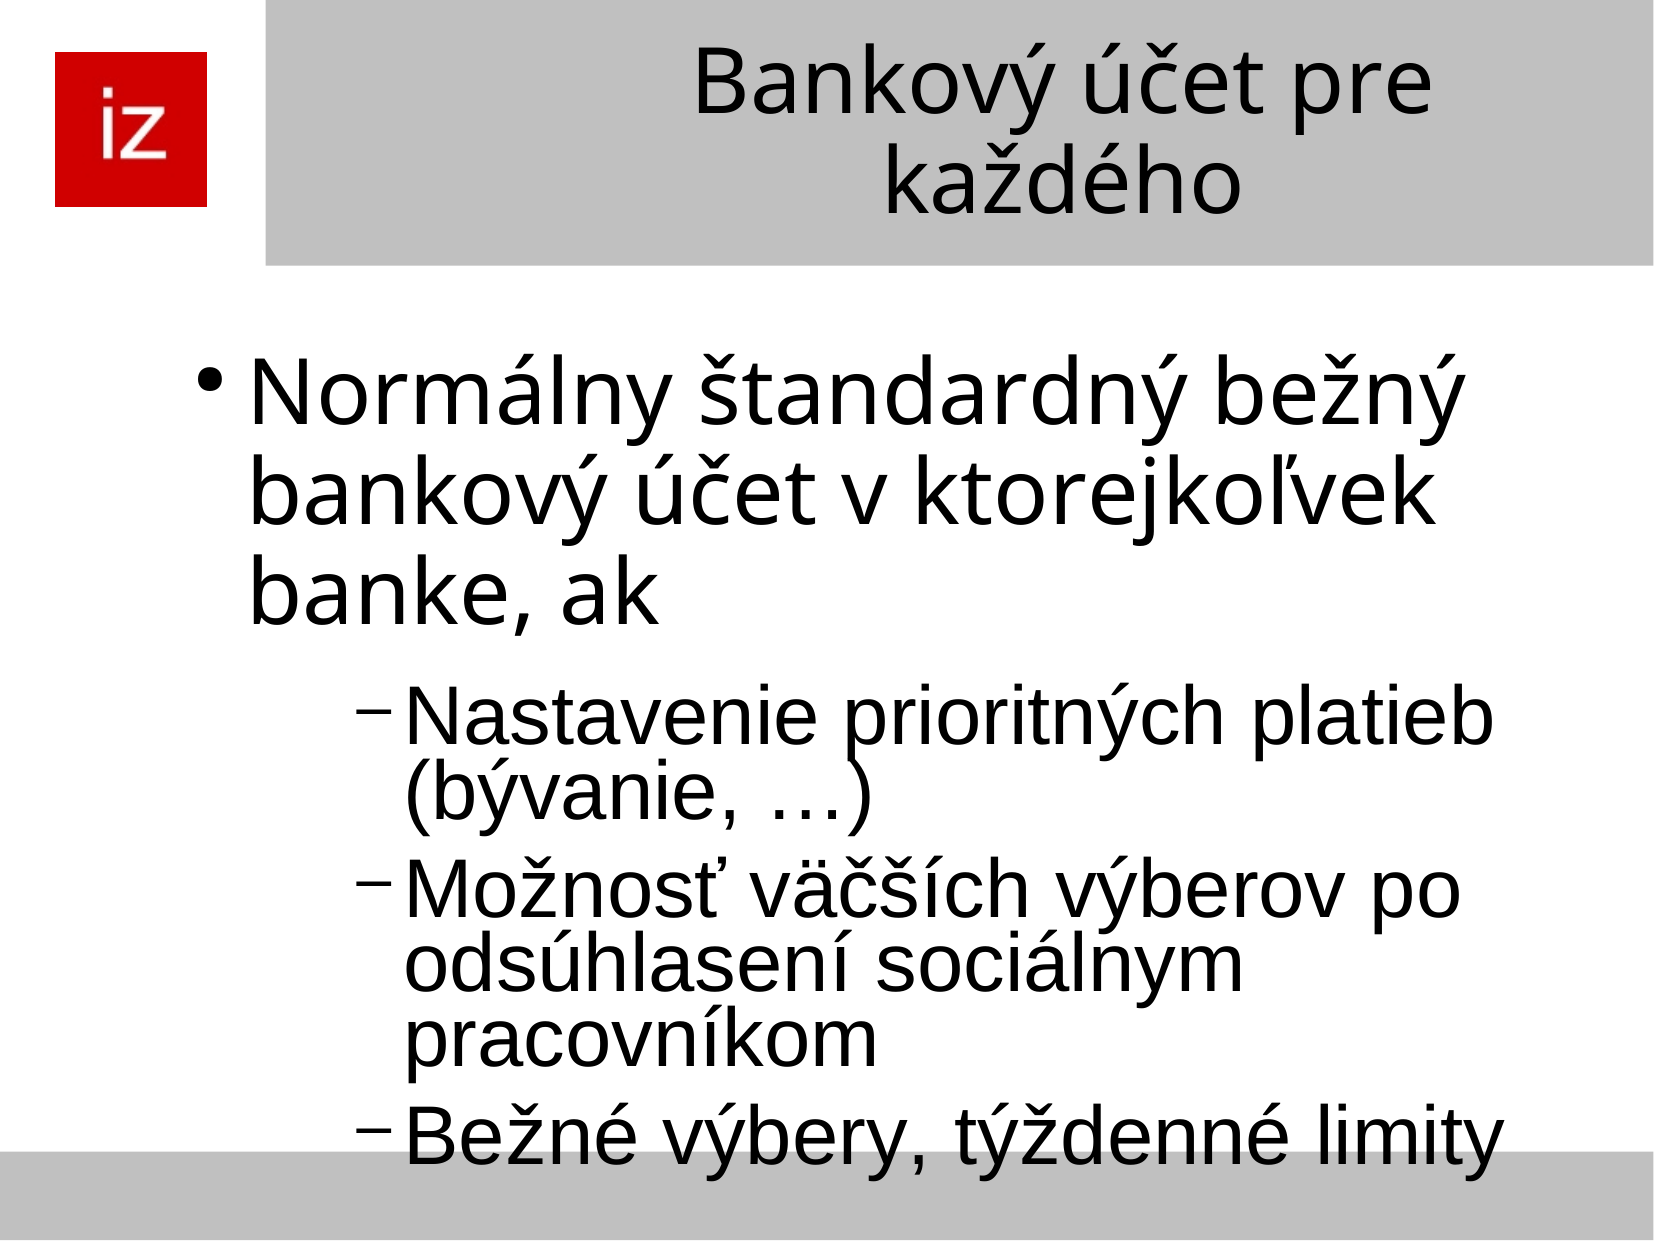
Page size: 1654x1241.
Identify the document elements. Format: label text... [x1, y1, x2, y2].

list Normálny štandardný bežný bankový účet v ktorejkoľvek banke, ak Nastavenie prioritných platieb (bývanie, …) Možnosť väčších výberov po odsúhlasení sociálnym pracovníkom Bežné výbery, týždenné limity [121, 344, 1533, 1144]
picture [55, 52, 207, 207]
title Bankový účet pre každého [561, 29, 1565, 237]
